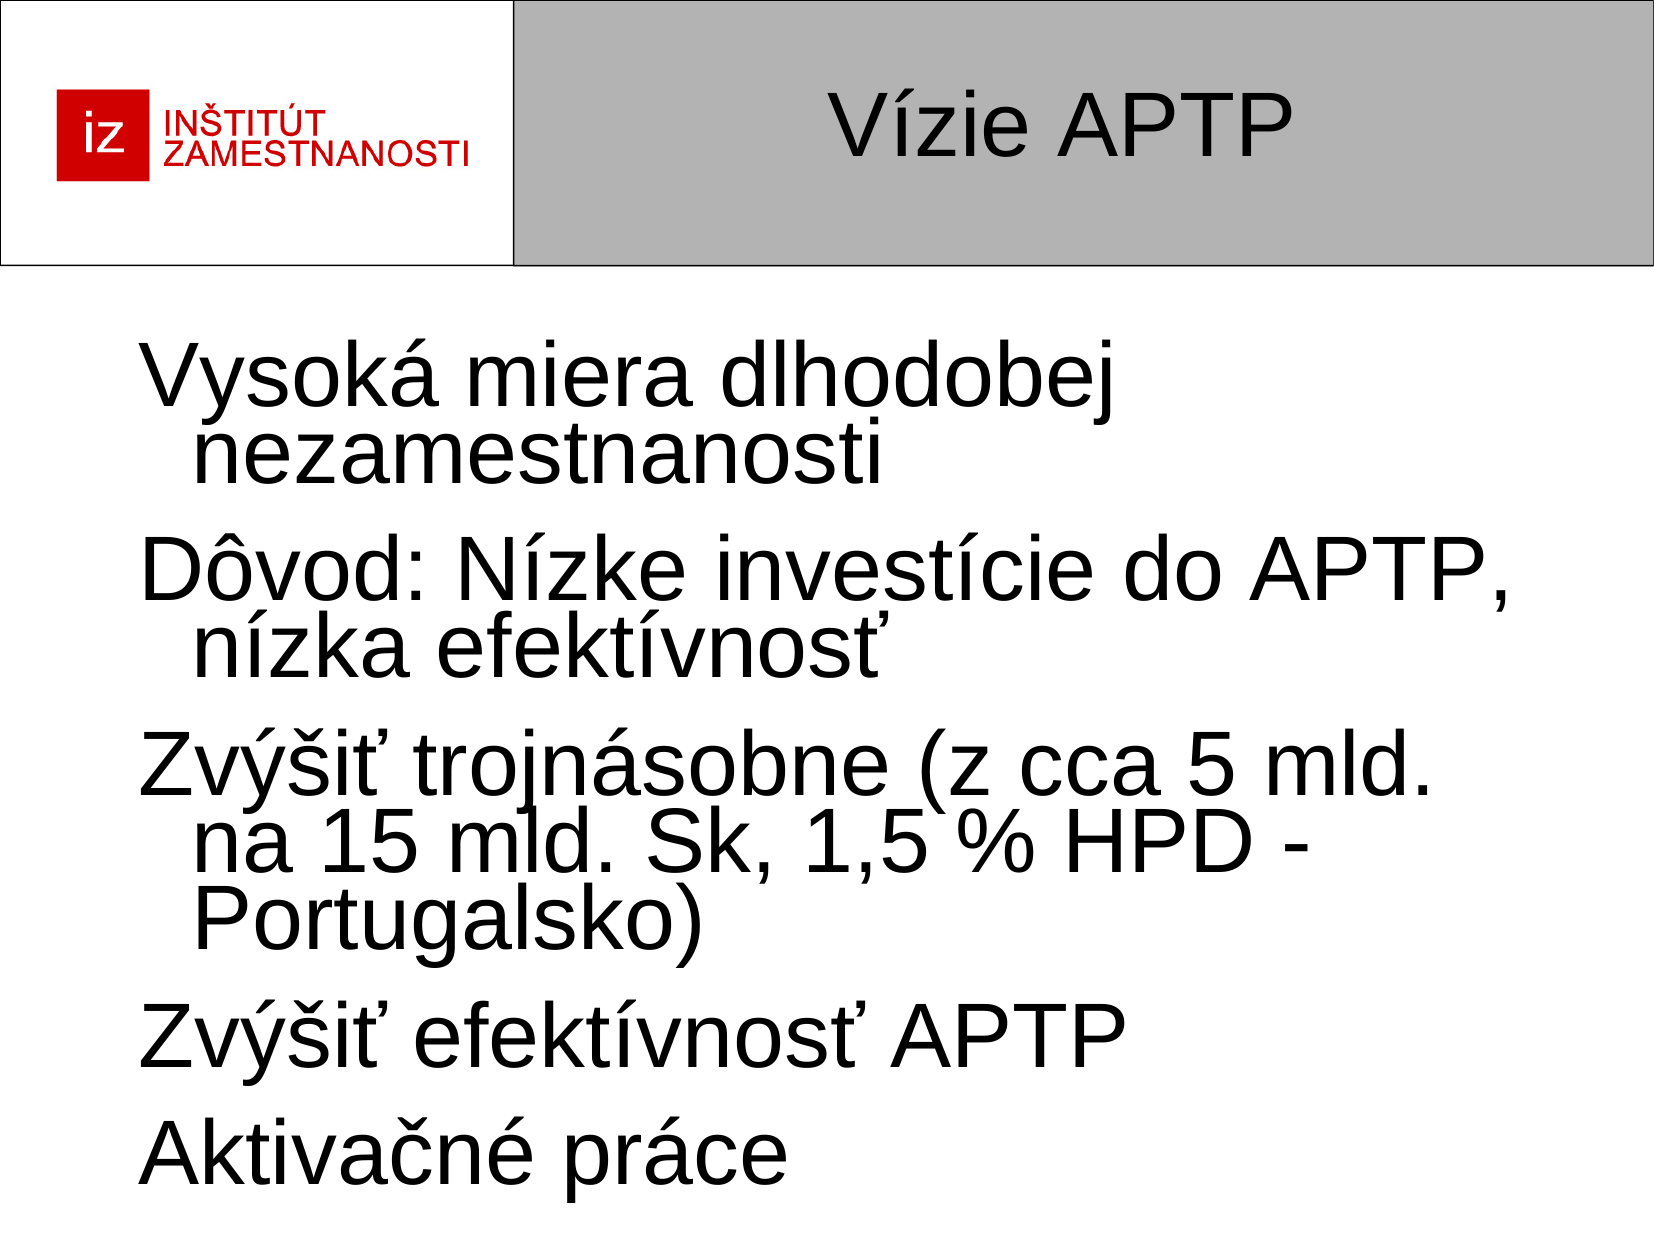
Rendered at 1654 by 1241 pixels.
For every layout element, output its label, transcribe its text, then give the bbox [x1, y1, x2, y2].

title Vízie APTP [560, 37, 1565, 229]
list Vysoká miera dlhodobej nezamestnanosti Dôvod: Nízke investície do APTP, nízka efektívnosť Zvýšiť trojnásobne (z cca 5 mld. na 15 mld. Sk, 1,5 % HPD - Portugalsko) Zvýšiť efektívnosť APTP Aktivačné práce [121, 344, 1533, 1226]
picture [5, 8, 512, 257]
